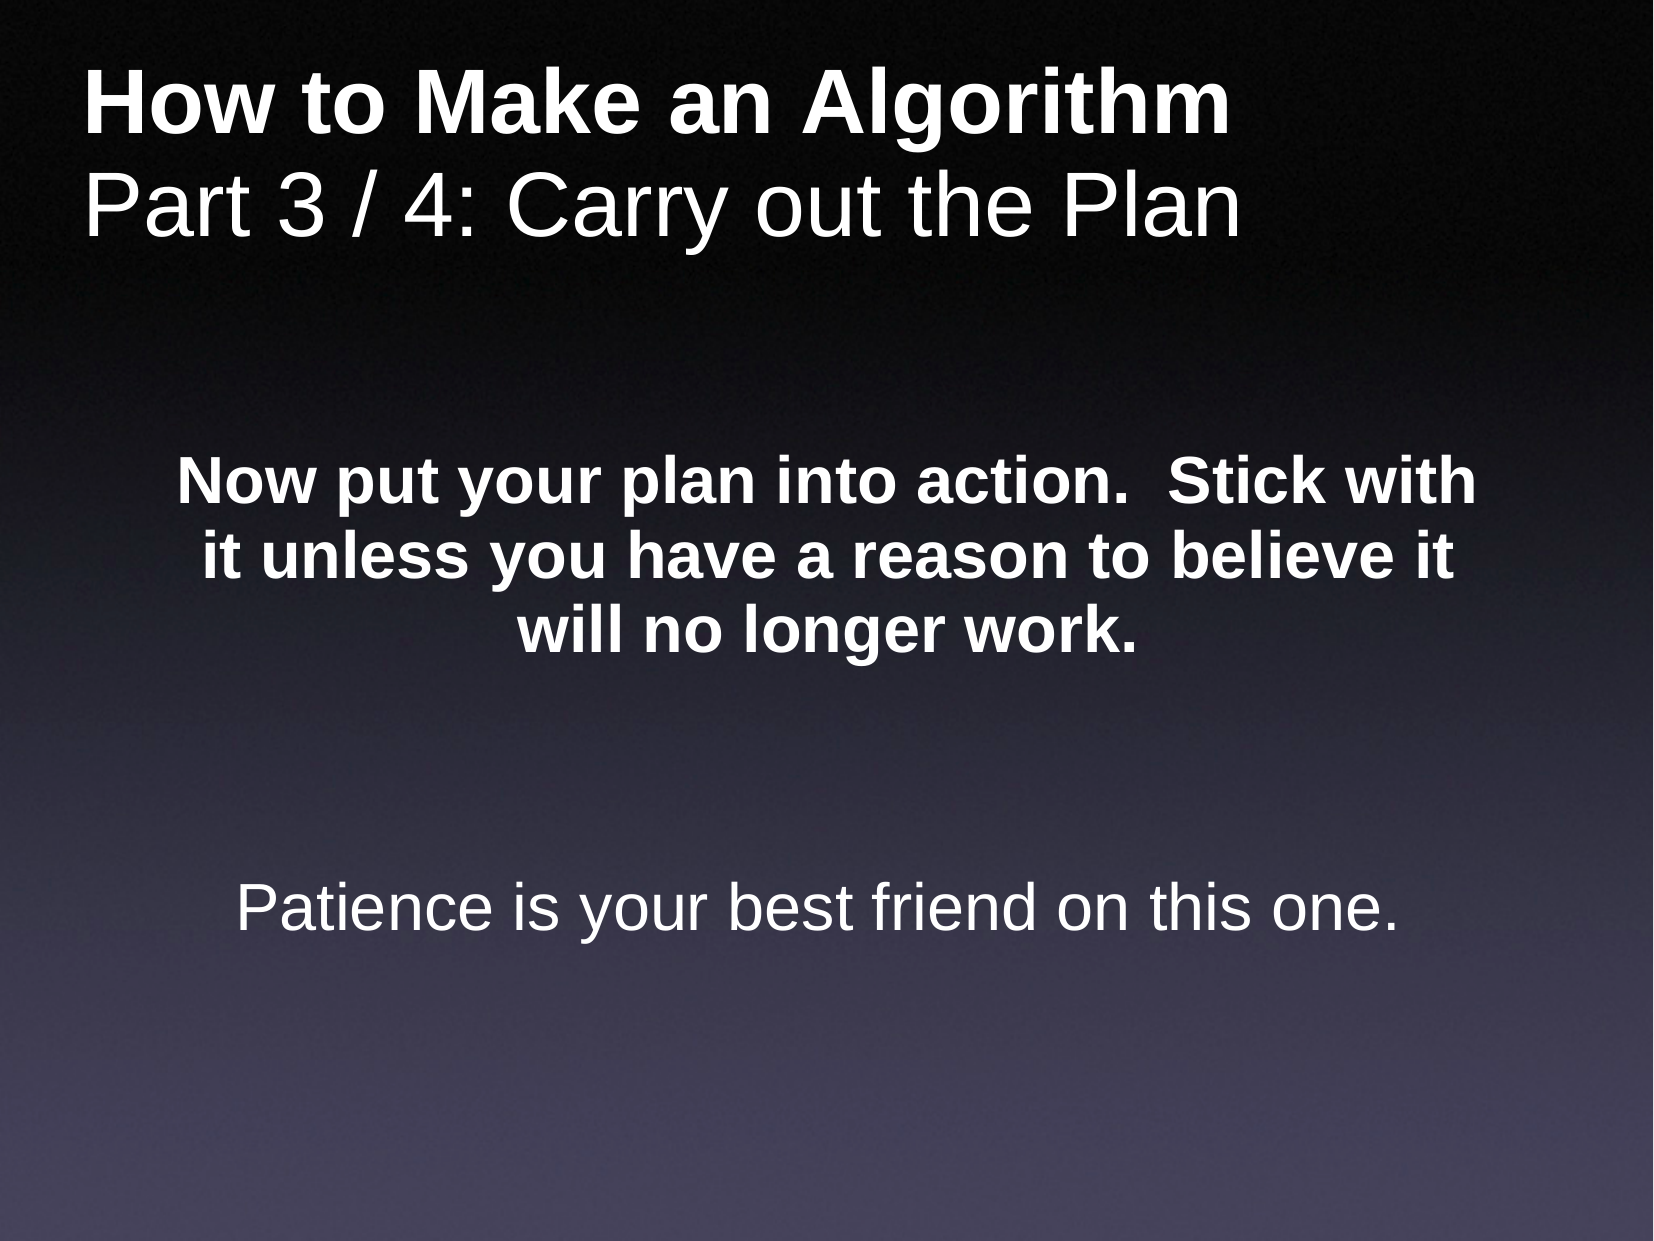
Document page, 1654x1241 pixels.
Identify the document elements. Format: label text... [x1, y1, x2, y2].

text_box Patience is your best friend on this one. [220, 825, 1458, 915]
text_box Now put your plan into action. Stick with it unless you have a reason to believe it will no longer work. [161, 435, 1514, 676]
picture [0, 0, 1654, 1241]
title How to Make an Algorithm Part 3 / 4: Carry out the Plan [82, 50, 1571, 256]
